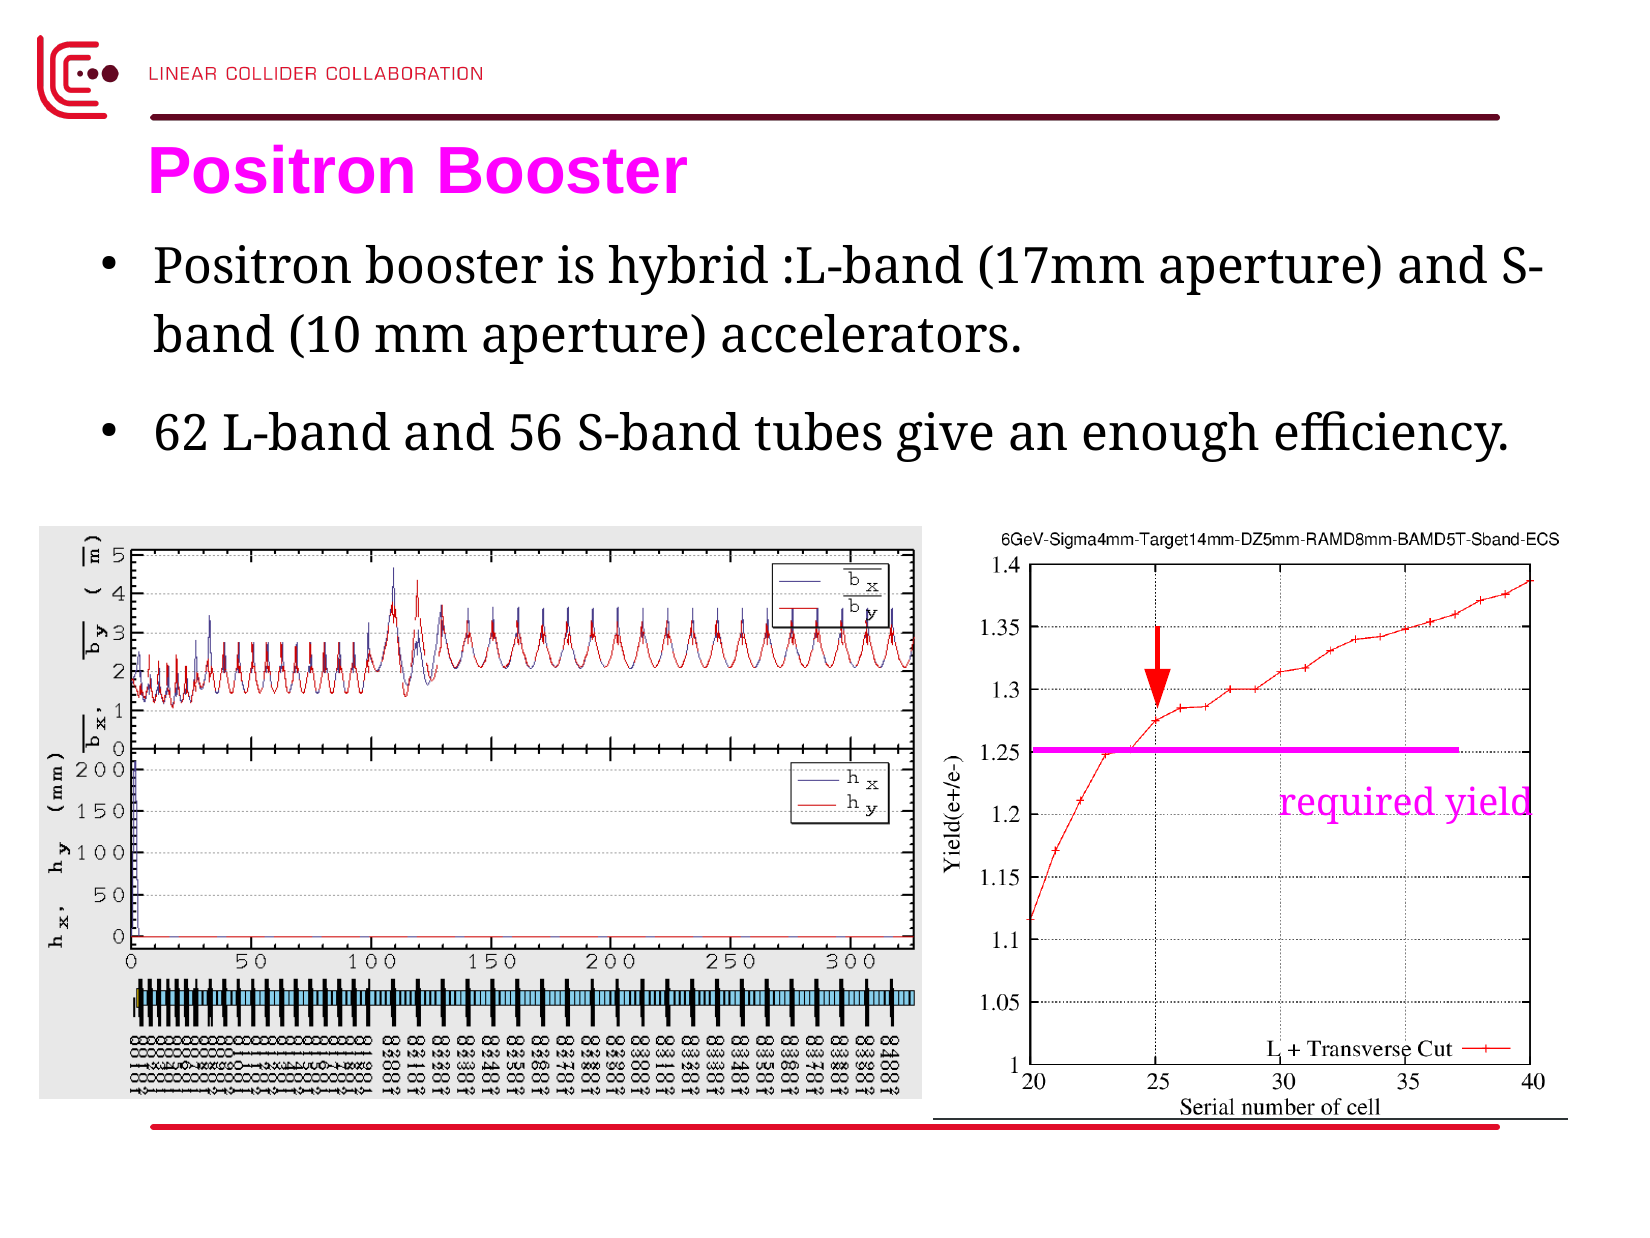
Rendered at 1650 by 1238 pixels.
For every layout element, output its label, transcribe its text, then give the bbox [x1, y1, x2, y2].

picture [39, 523, 1568, 1130]
list Positron booster is hybrid :L-band (17mm aperture) and S-band (10 mm aperture) accelerators. 62 L-band and 56 S-band tubes give an enough efficiency. [82, 230, 1568, 1048]
text_box required yield [1263, 767, 1504, 827]
picture [37, 35, 482, 119]
title Positron Booster [147, 67, 1633, 274]
